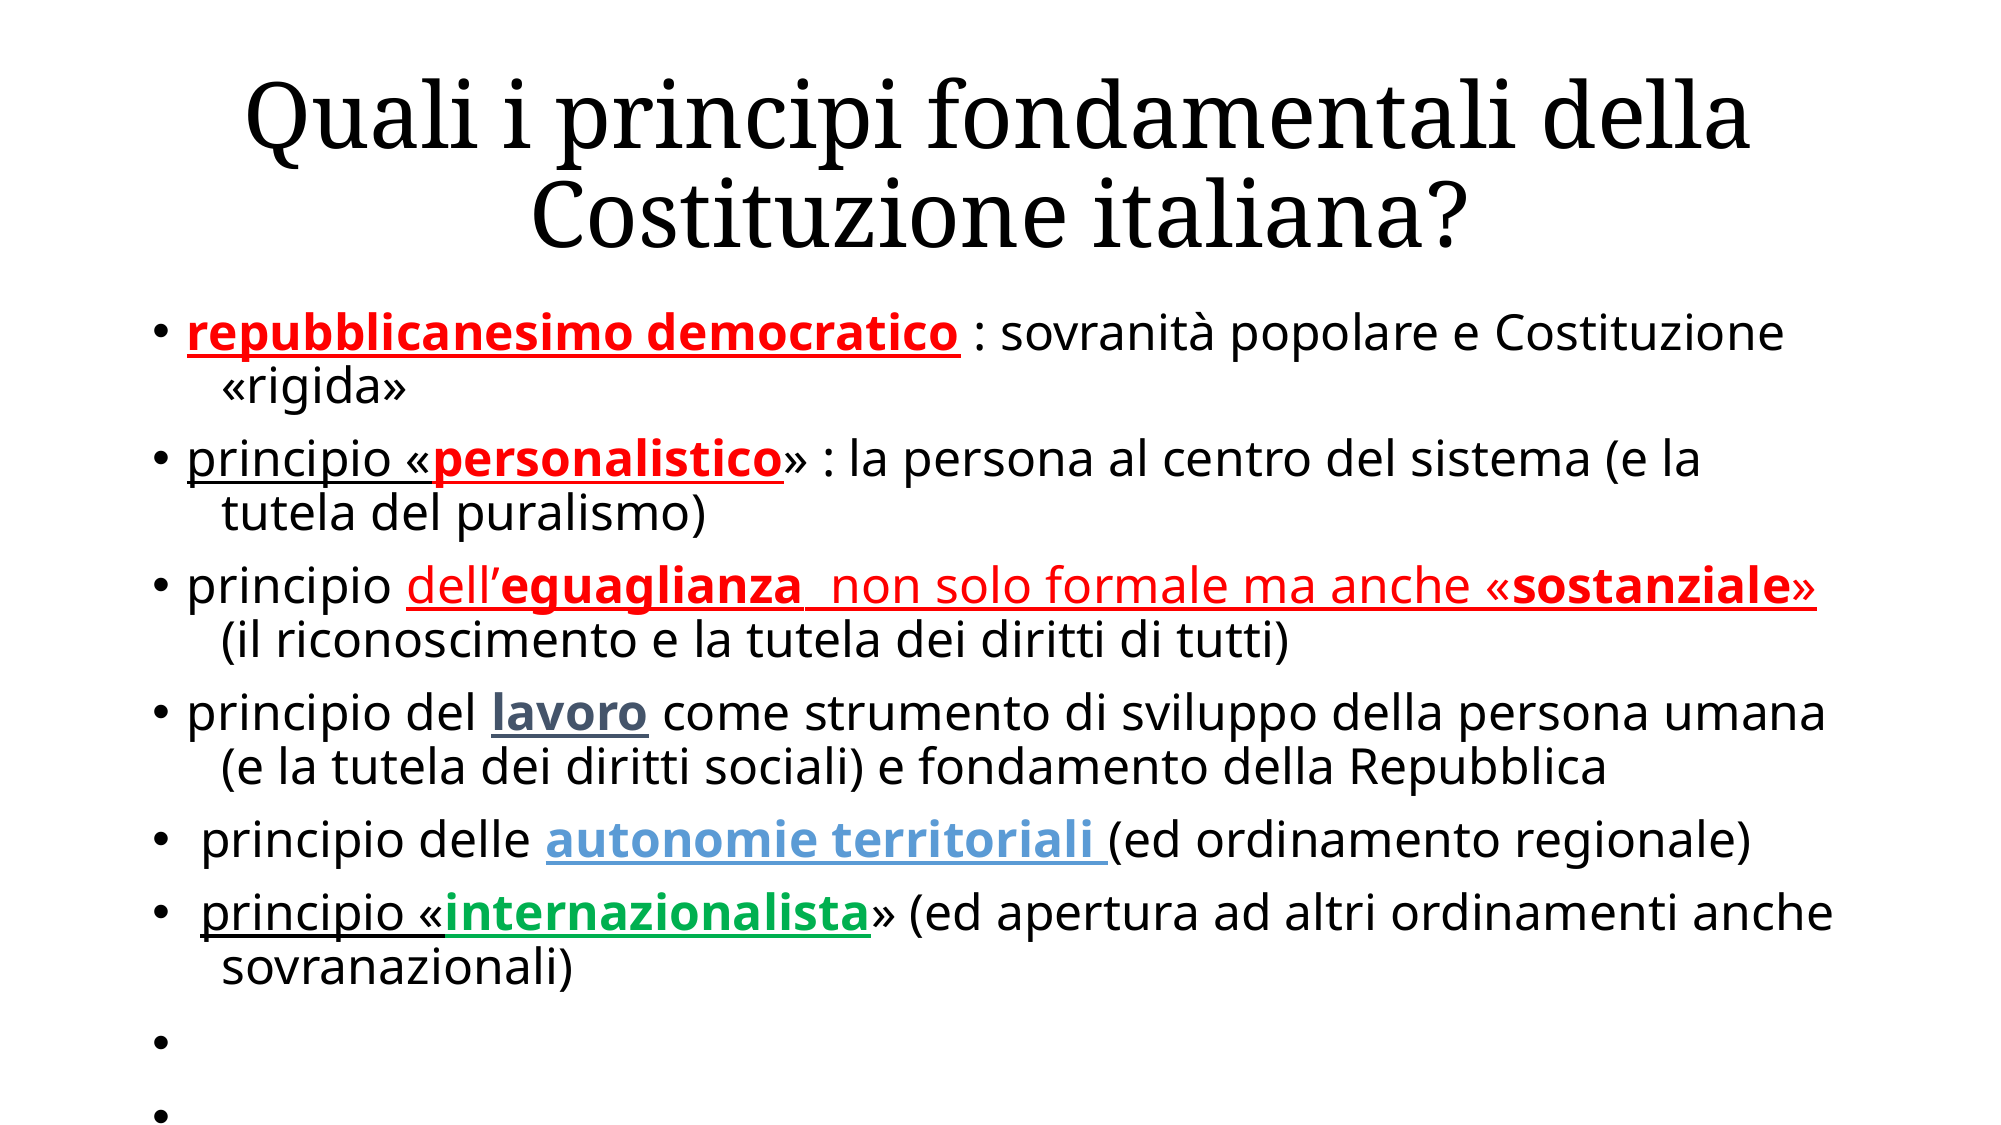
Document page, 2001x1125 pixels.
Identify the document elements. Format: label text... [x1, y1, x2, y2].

list repubblicanesimo democratico : sovranità popolare e Costituzione «rigida» principio «personalistico» : la persona al centro del sistema (e la tutela del puralismo) principio dell’eguaglianza non solo formale ma anche «sostanziale» (il riconoscimento e la tutela dei diritti di tutti) principio del lavoro come strumento di sviluppo della persona umana (e la tutela dei diritti sociali) e fondamento della Repubblica principio delle autonomie territoriali (ed ordinamento regionale) principio «internazionalista» (ed apertura ad altri ordinamenti anche sovranazionali) [137, 299, 1863, 1014]
title Quali i principi fondamentali della Costituzione italiana? [137, 59, 1863, 278]
